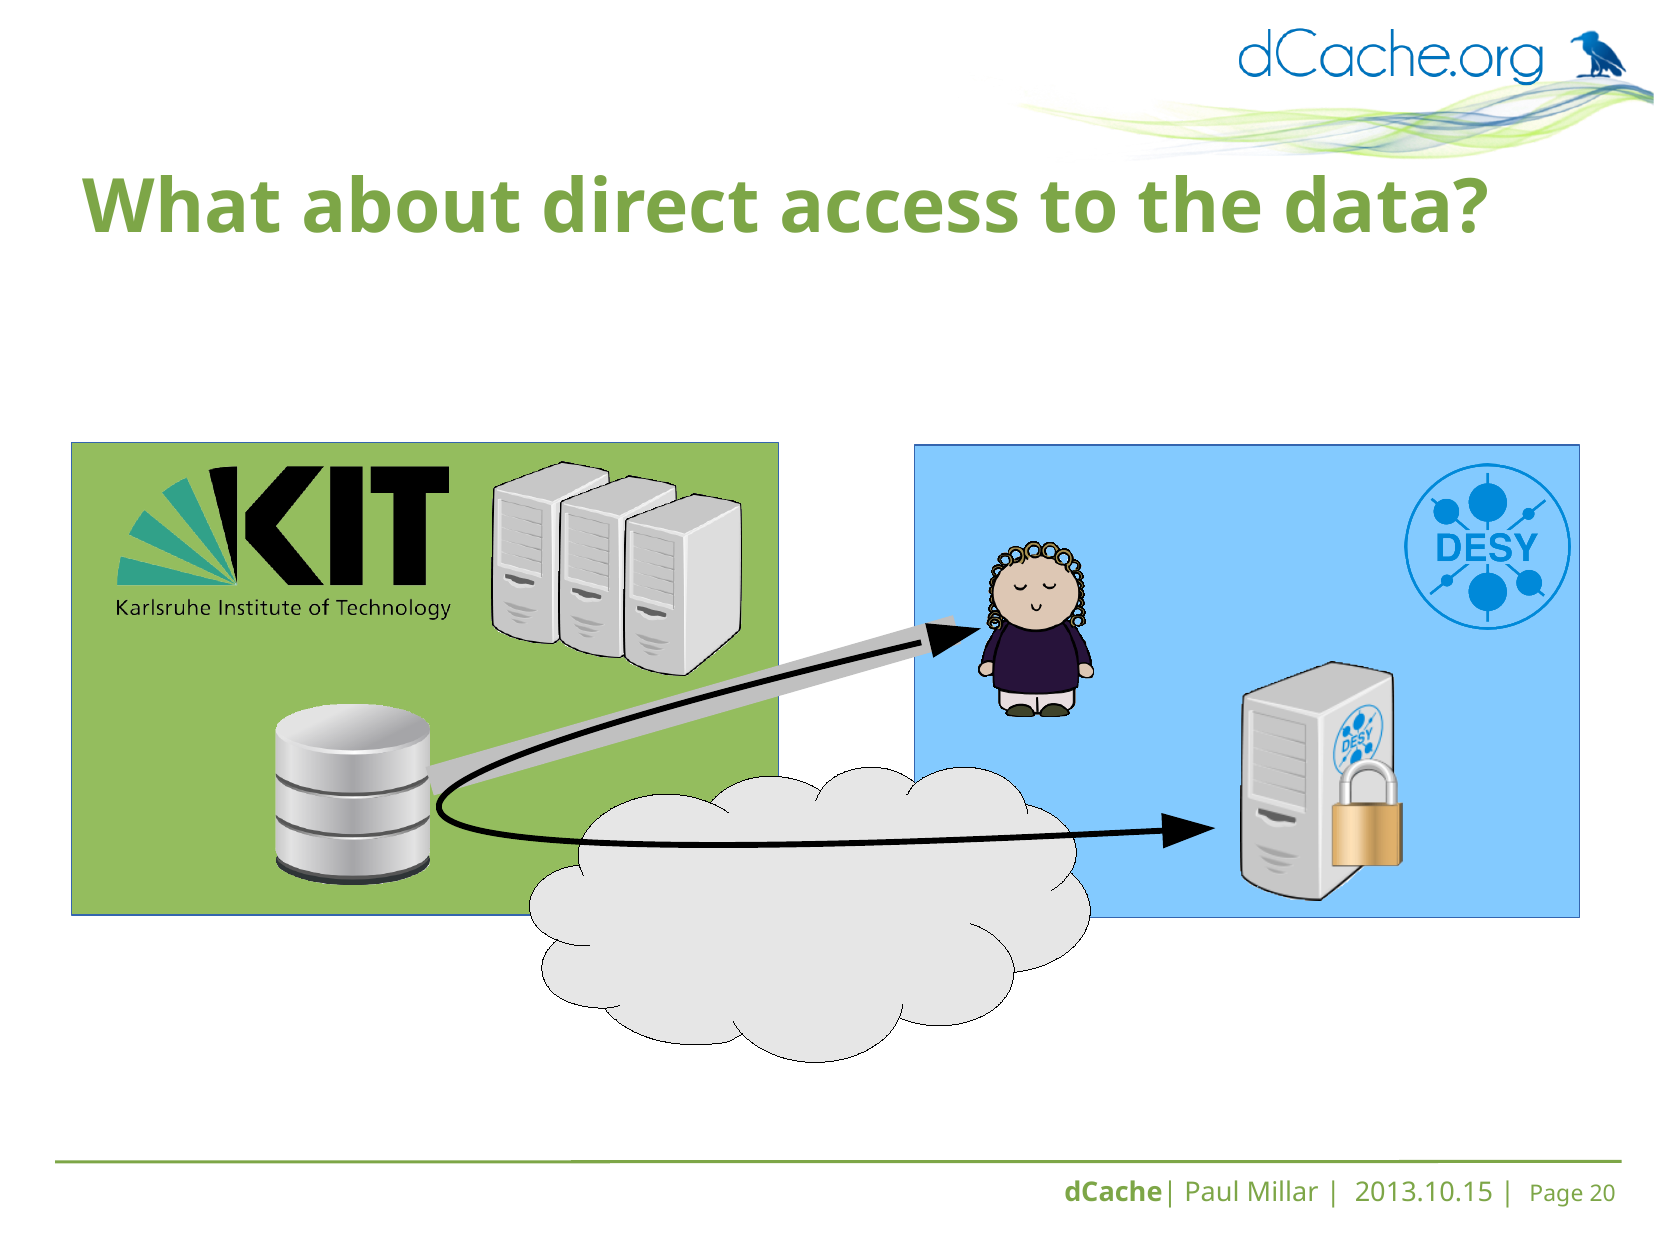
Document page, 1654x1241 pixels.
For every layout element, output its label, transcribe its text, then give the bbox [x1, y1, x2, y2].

text_box [71, 442, 1580, 1063]
picture [265, 703, 440, 895]
picture [956, 16, 1654, 169]
picture [977, 540, 1094, 717]
picture [491, 461, 742, 676]
title What about direct access to the data? [82, 156, 1605, 251]
picture [1240, 661, 1403, 901]
picture [113, 457, 454, 628]
picture [1404, 463, 1571, 630]
